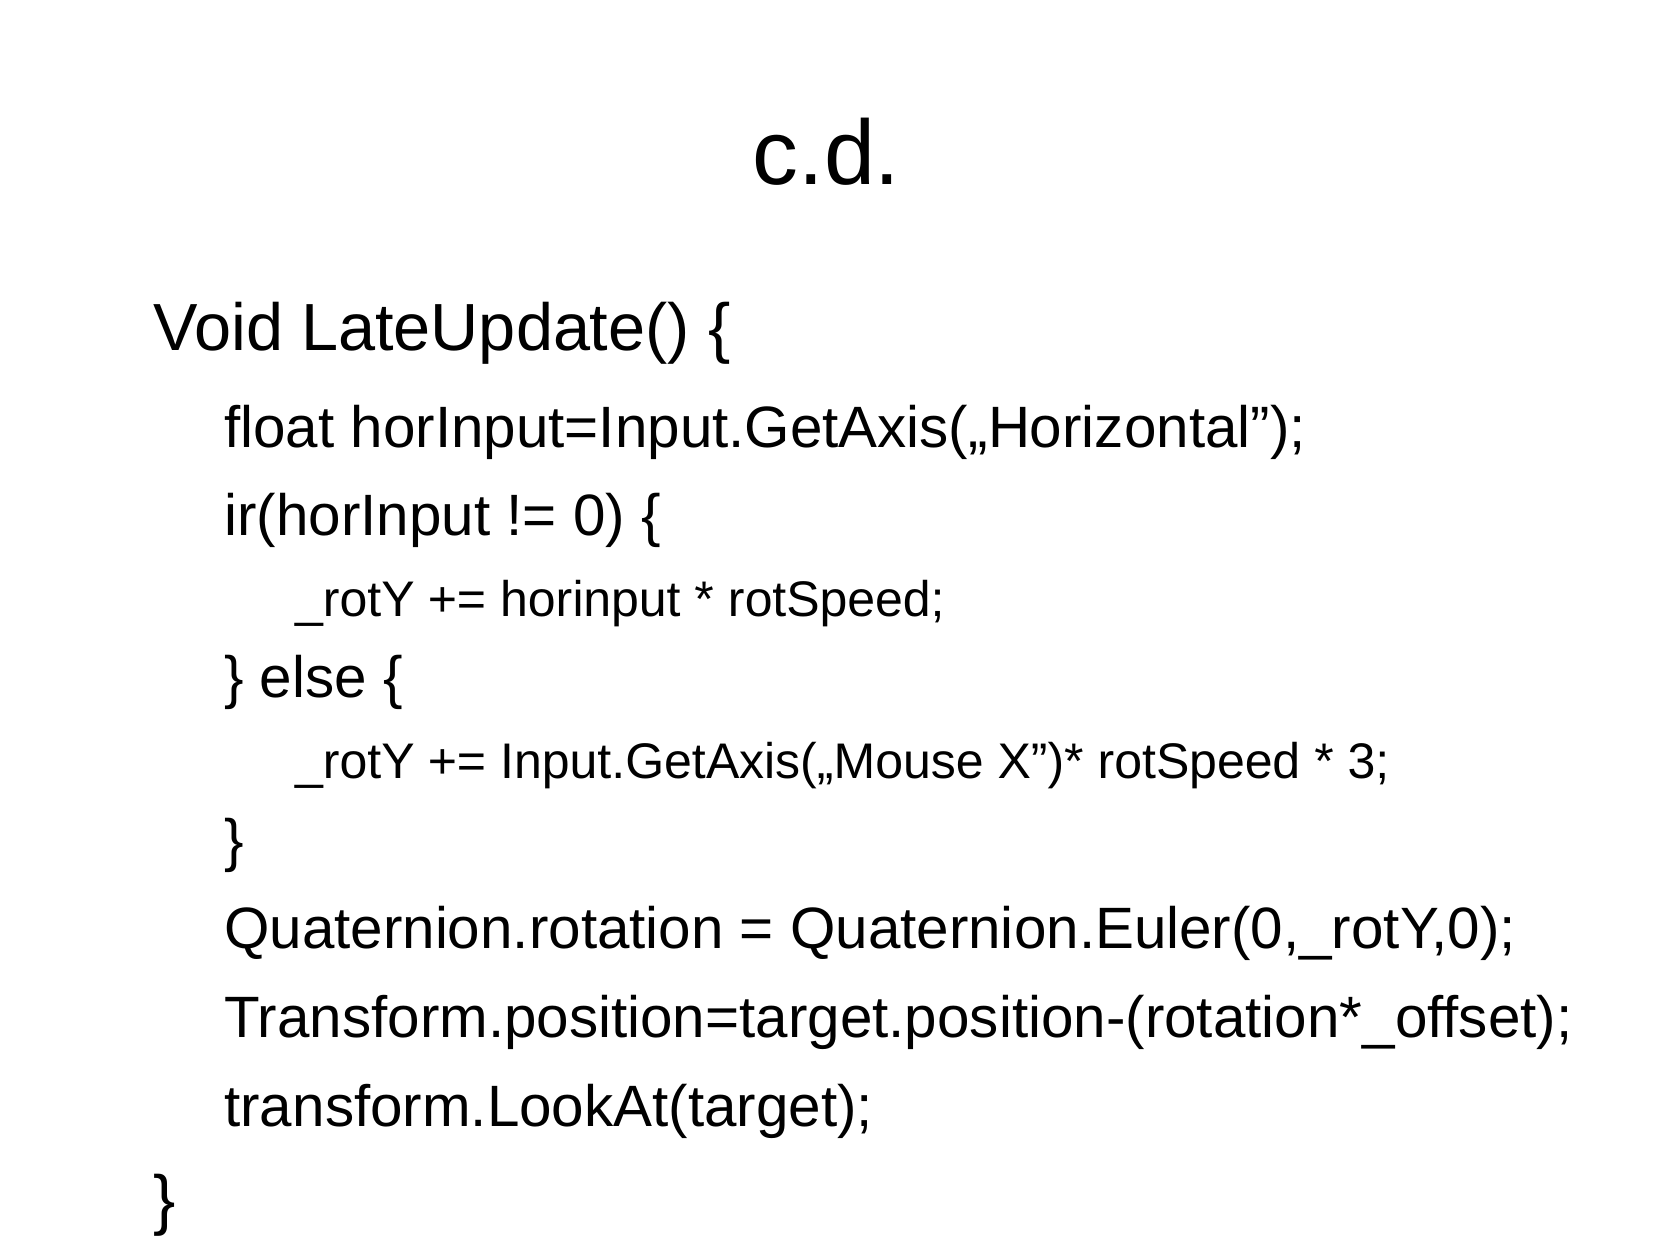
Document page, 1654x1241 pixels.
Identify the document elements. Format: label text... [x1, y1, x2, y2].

title c.d. [82, 49, 1571, 257]
list Void LateUpdate() { float horInput=Input.GetAxis(„Horizontal”); ir(horInput != 0) { _rotY += horinput * rotSpeed; } else { _rotY += Input.GetAxis(„Mouse X”)* rotSpeed * 3; } Quaternion.rotation = Quaternion.Euler(0,_rotY,0); Transform.position=target.position-(rotation*_offset); transform.LookAt(target); } [82, 290, 1654, 1237]
